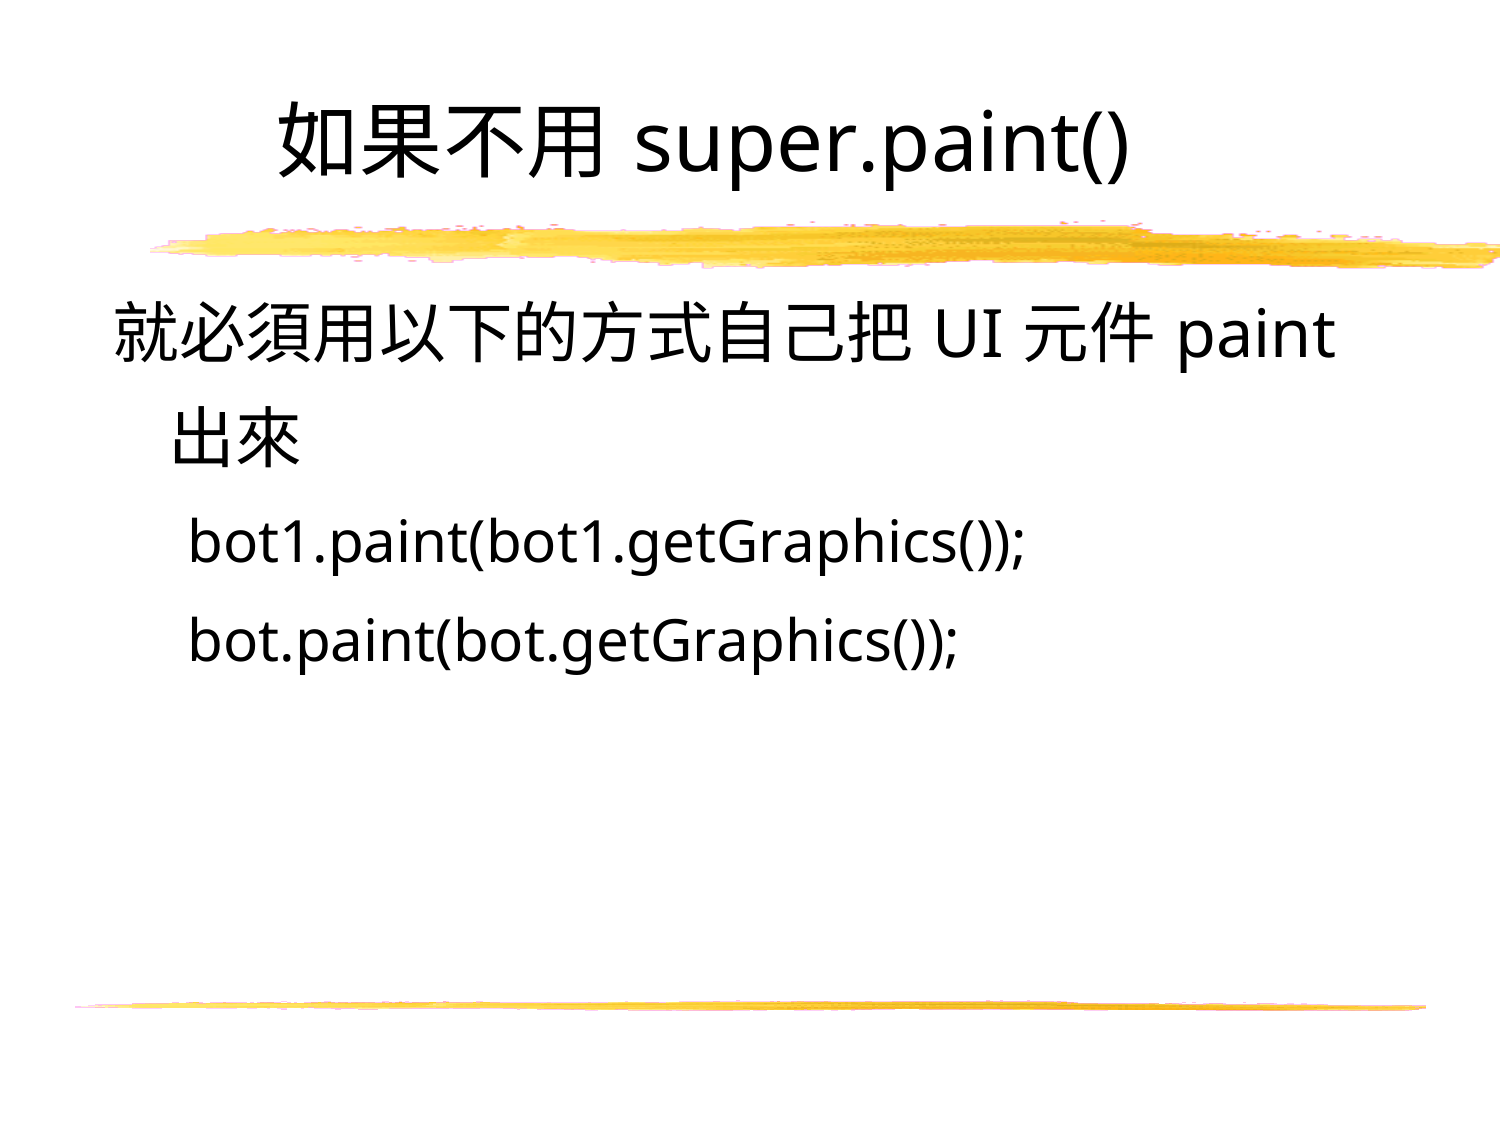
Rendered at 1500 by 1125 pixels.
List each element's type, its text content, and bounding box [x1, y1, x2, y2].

picture [75, 999, 1426, 1013]
picture [150, 215, 1500, 279]
list 就必須用以下的方式自己把UI元件paint出來 bot1.paint(bot1.getGraphics()); bot.paint(bot.getGraphics()); [112, 272, 1388, 1000]
title 如果不用super.paint() [66, 35, 1342, 225]
